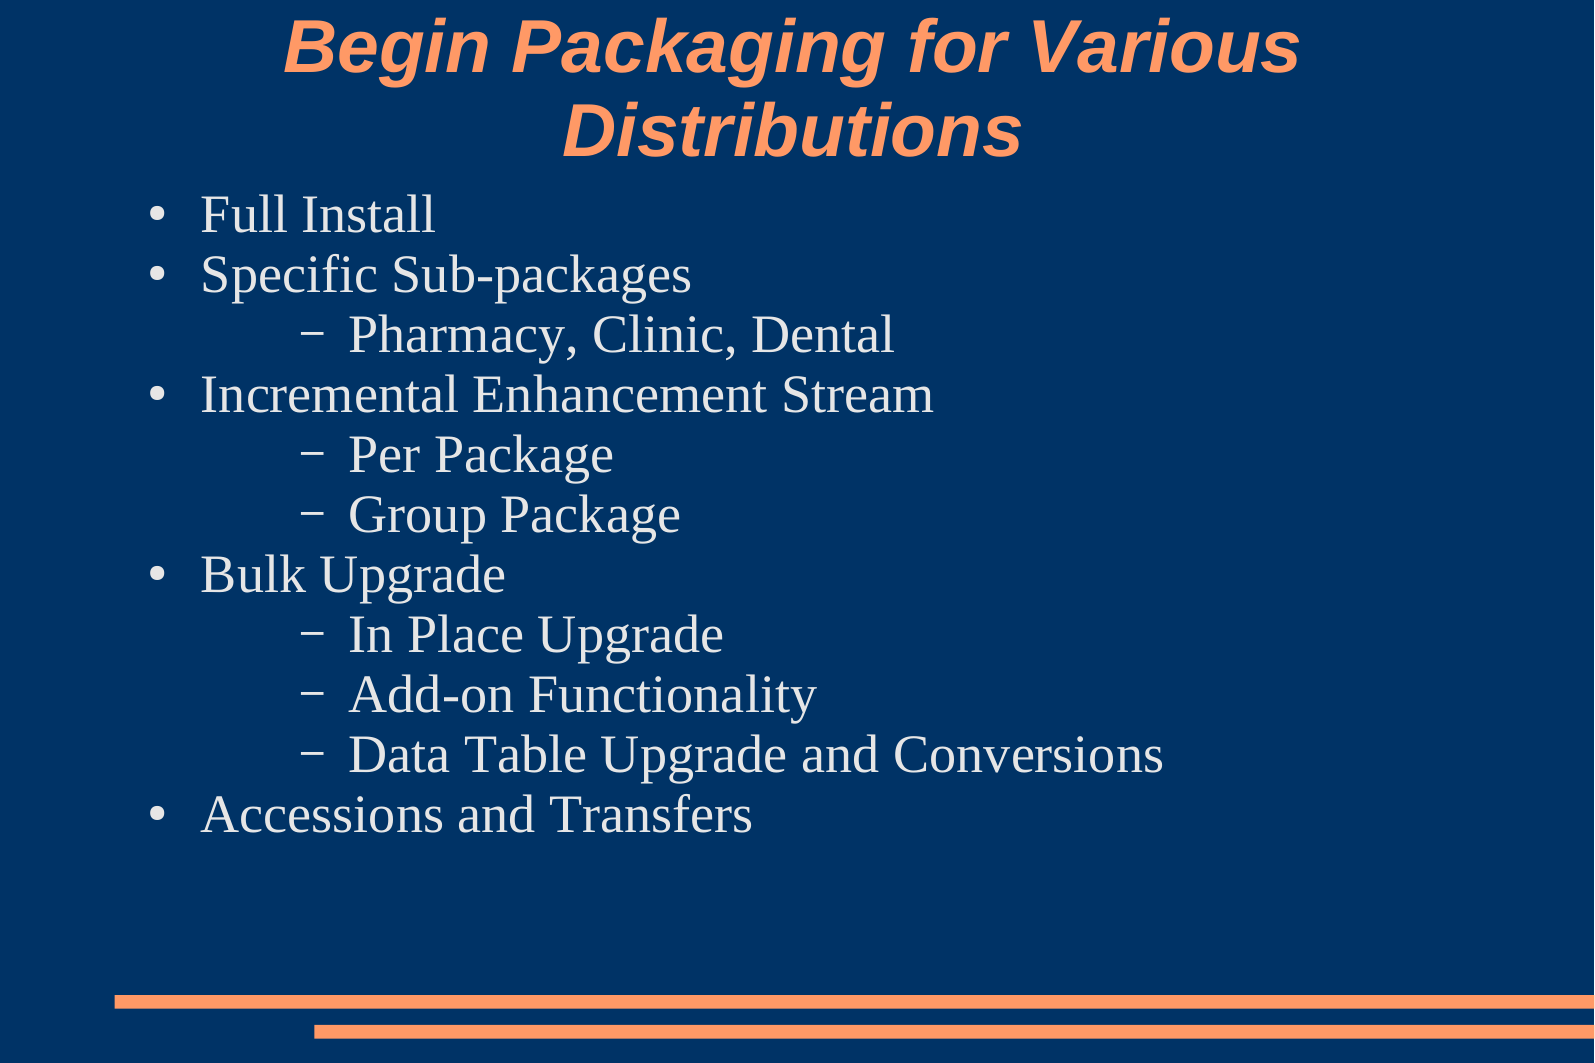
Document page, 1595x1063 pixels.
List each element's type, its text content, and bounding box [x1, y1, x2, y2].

list Full Install Specific Sub-packages Pharmacy, Clinic, Dental Incremental Enhancement Stream Per Package Group Package Bulk Upgrade In Place Upgrade Add-on Functionality Data Table Upgrade and Conversions Accessions and Transfers [112, 184, 1501, 906]
title Begin Packaging for Various Distributions [112, 0, 1475, 178]
